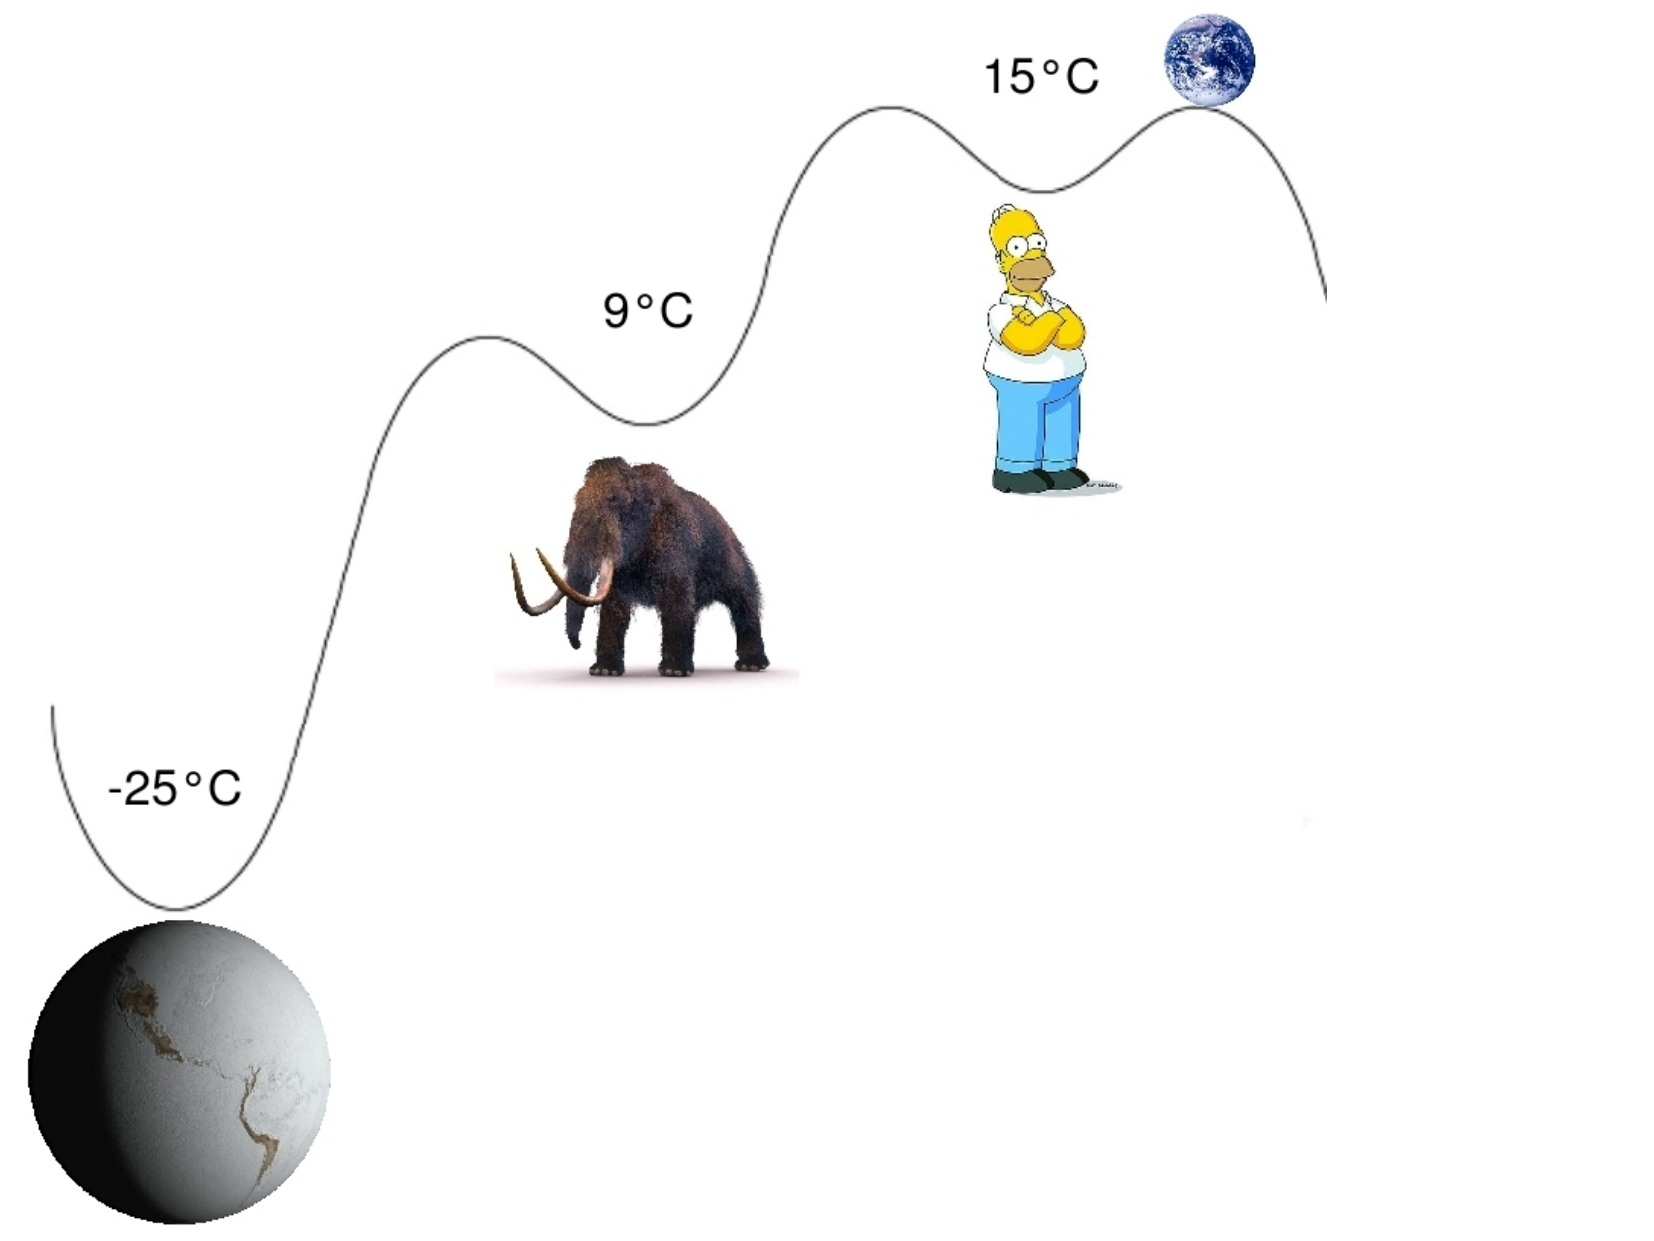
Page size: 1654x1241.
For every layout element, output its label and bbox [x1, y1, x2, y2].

picture [4, 8, 1327, 1241]
